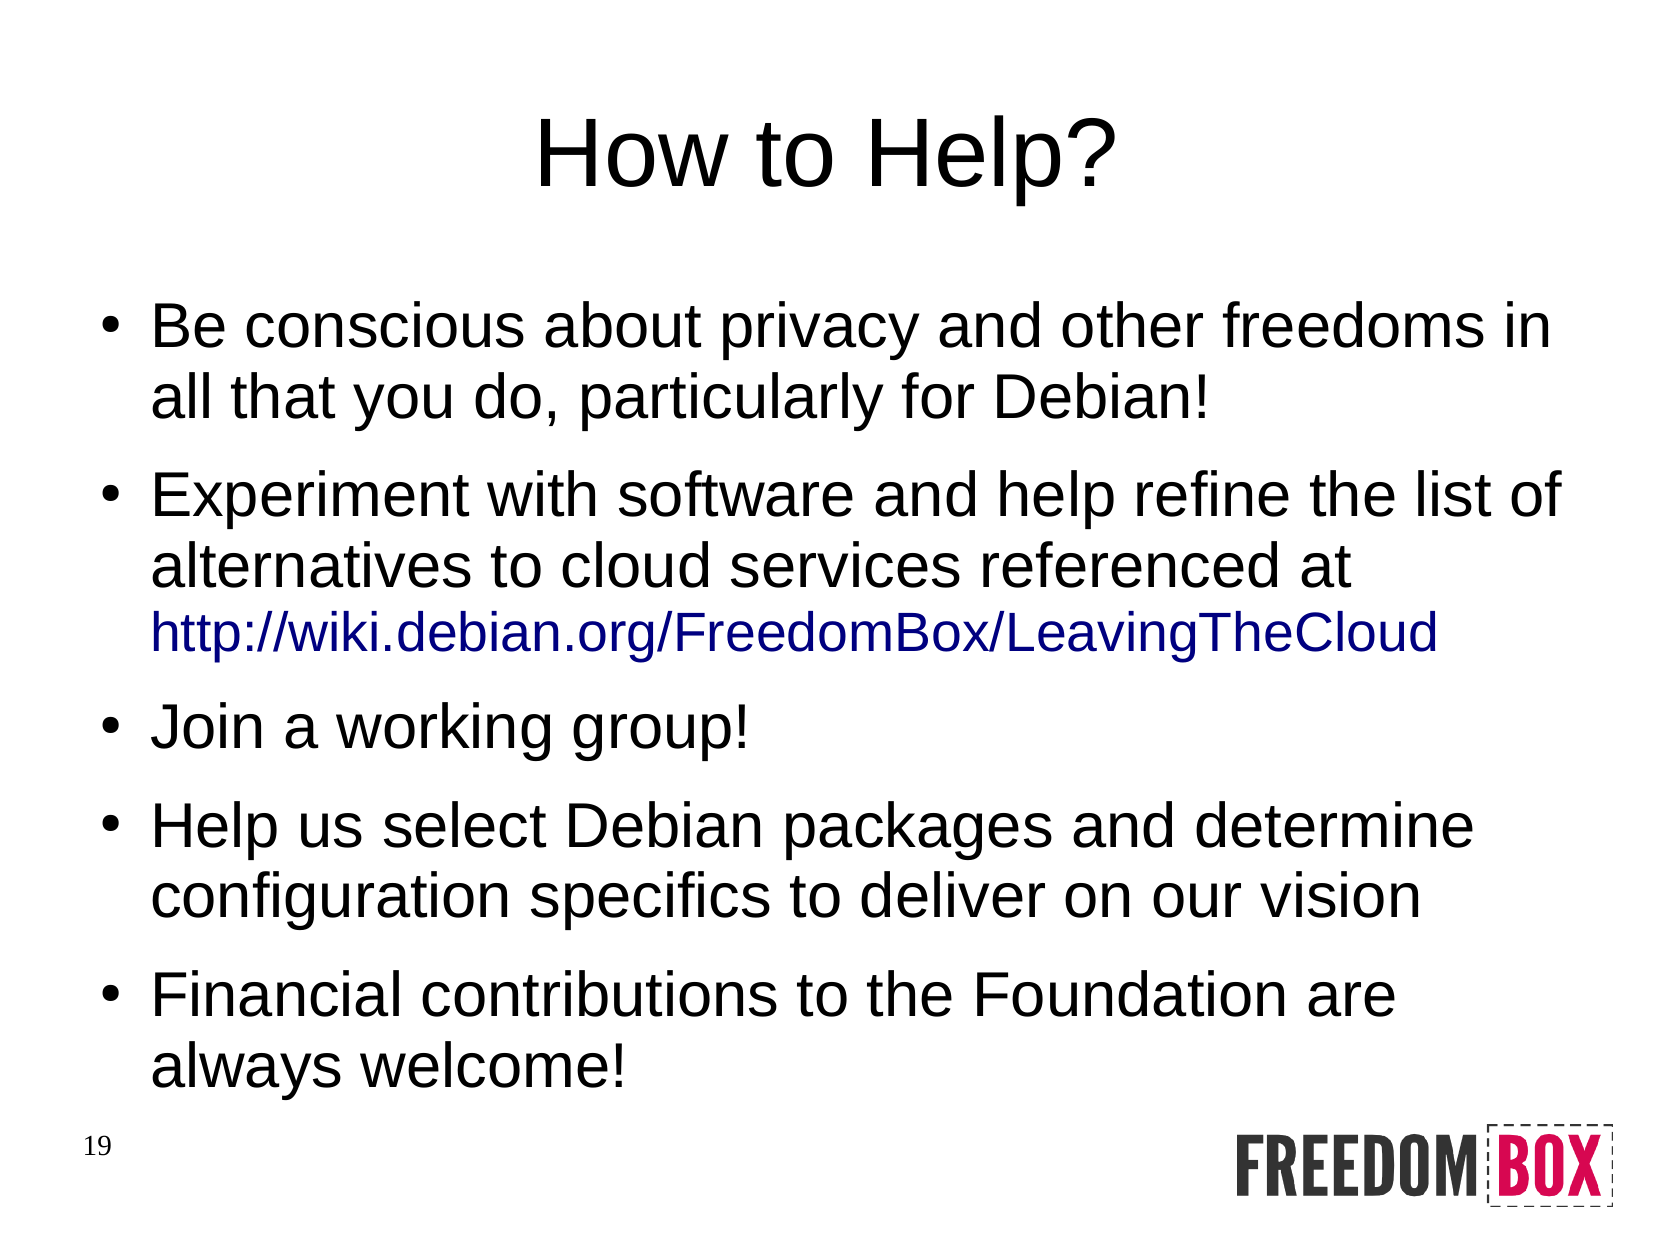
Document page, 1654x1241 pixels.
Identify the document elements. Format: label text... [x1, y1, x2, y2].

list Be conscious about privacy and other freedoms in all that you do, particularly for Debian! Experiment with software and help refine the list of alternatives to cloud services referenced at http://wiki.debian.org/FreedomBox/LeavingTheCloud Join a working group! Help us select Debian packages and determine configuration specifics to deliver on our vision Financial contributions to the Foundation are always welcome! [82, 290, 1571, 1109]
title How to Help? [82, 49, 1571, 257]
picture [1237, 1124, 1613, 1207]
